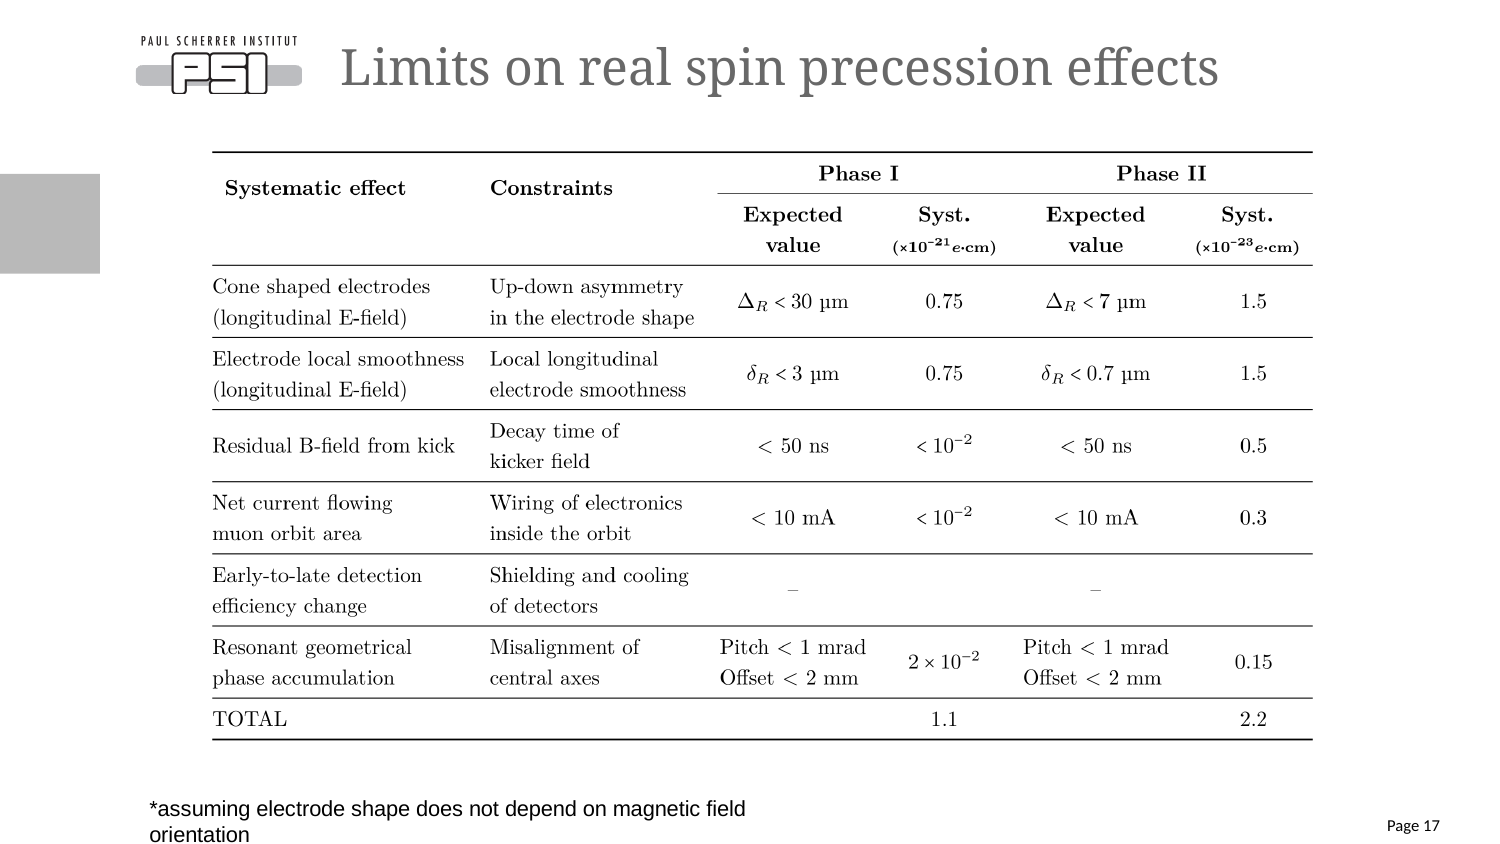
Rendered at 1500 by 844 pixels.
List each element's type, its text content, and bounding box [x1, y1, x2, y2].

title Limits on real spin precession effects [340, 35, 1441, 98]
slide_number Page <number> [1346, 814, 1441, 839]
text_box *assuming electrode shape does not depend on magnetic field orientation [134, 787, 869, 826]
picture [204, 144, 1323, 747]
